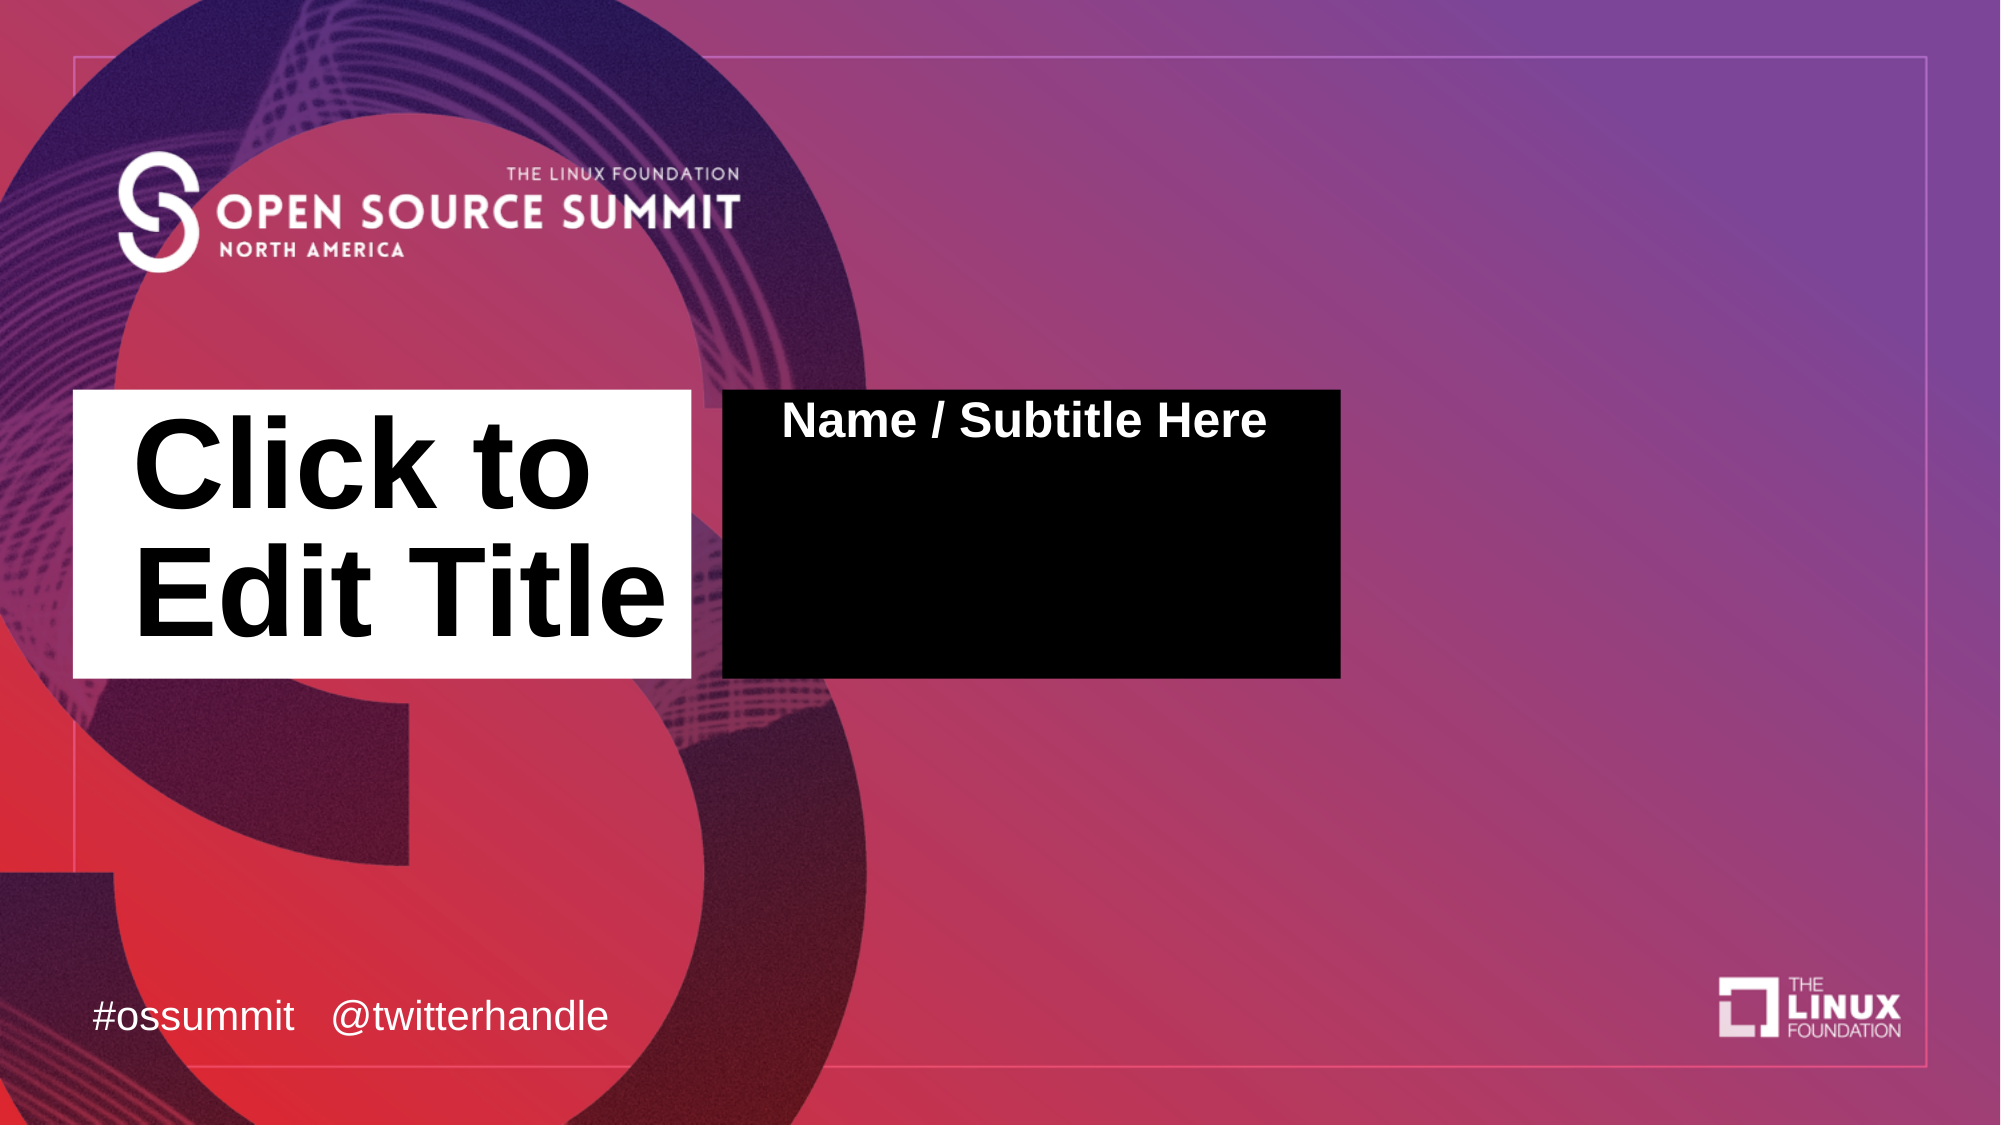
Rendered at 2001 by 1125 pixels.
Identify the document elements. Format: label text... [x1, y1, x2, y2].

list Click to Edit Title [72, 389, 722, 679]
text_box #ossummit [72, 977, 310, 1054]
list Name / Subtitle Here [72, 697, 735, 786]
text_box @twitterhandle [310, 977, 652, 1054]
